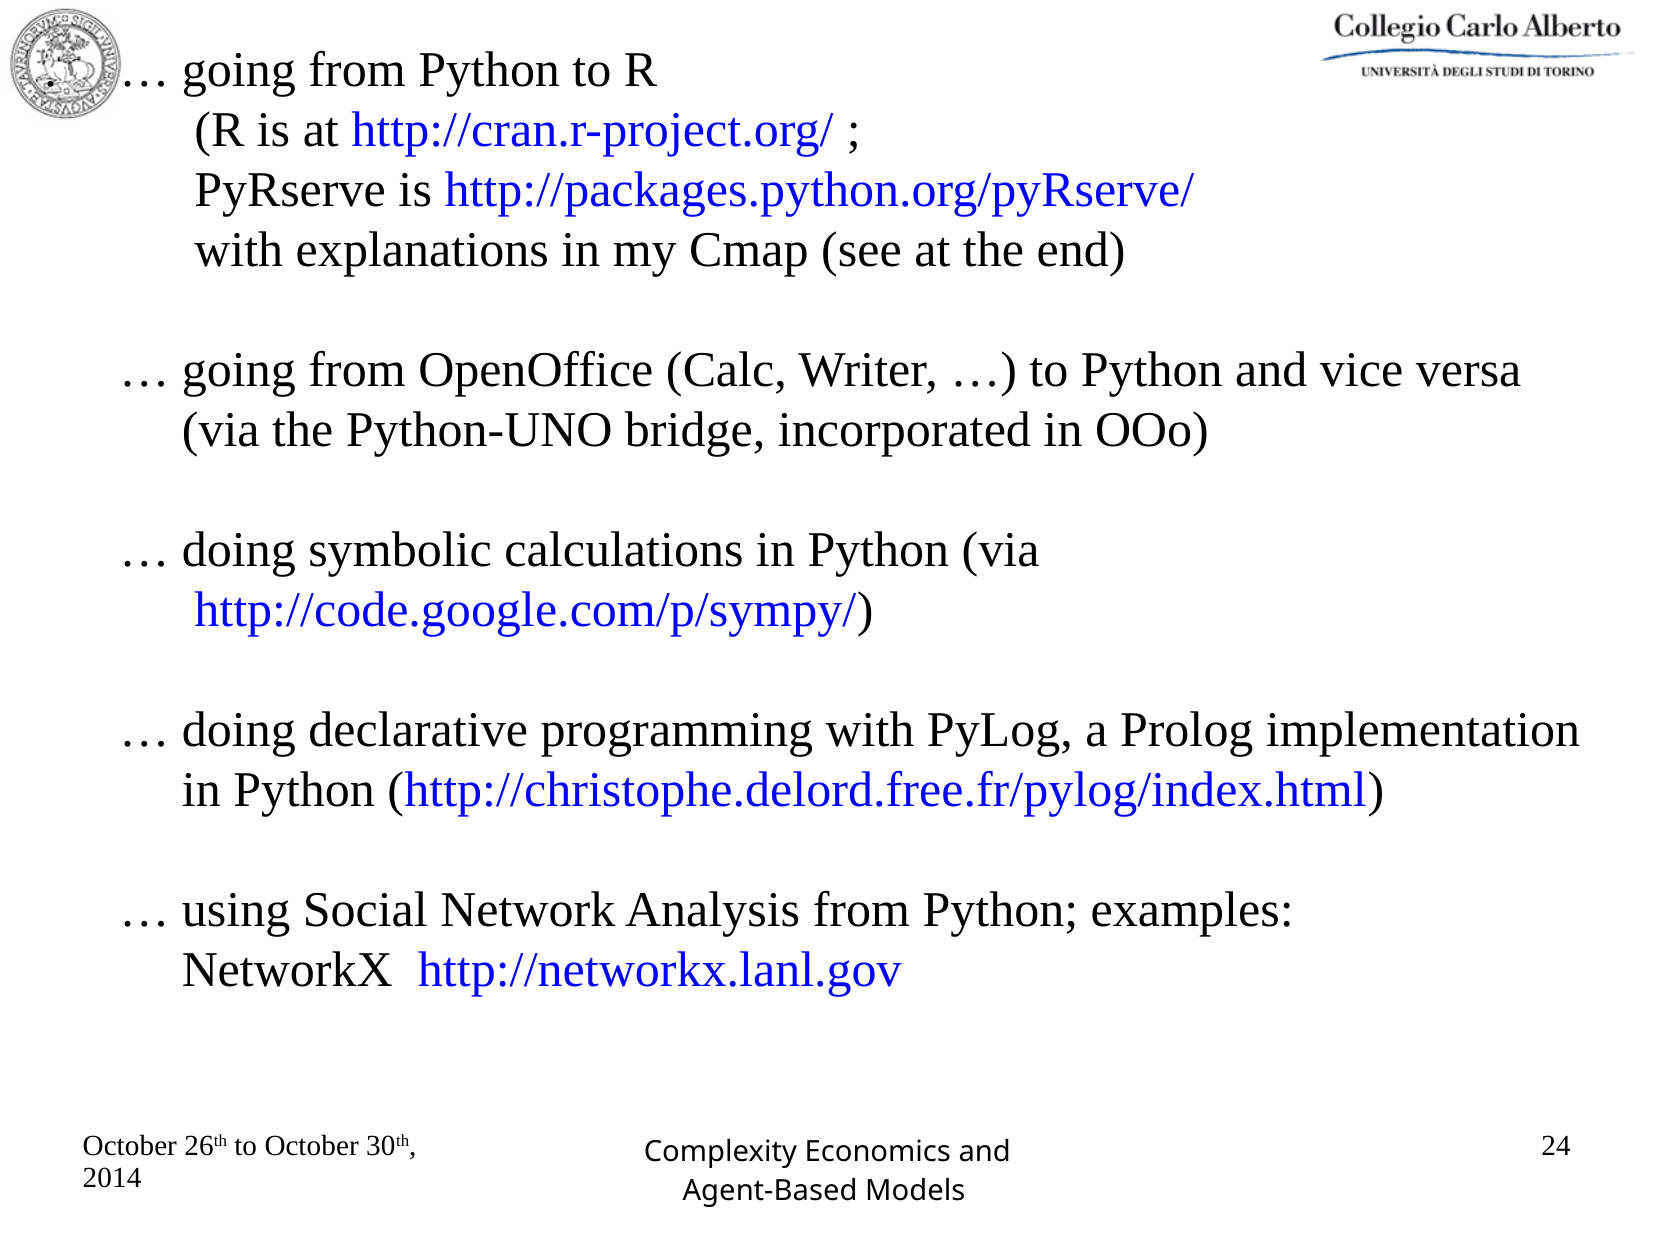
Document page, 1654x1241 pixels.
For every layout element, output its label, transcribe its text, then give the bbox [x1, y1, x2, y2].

text_box . … going from Python to R (R is at http://cran.r-project.org/ ; PyRserve is http://packages.python.org/pyRserve/ with explanations in my Cmap (see at the end) … going from OpenOffice (Calc, Writer, …) to Python and vice versa (via the Python-UNO bridge, incorporated in OOo) … doing symbolic calculations in Python (via http://code.google.com/p/sympy/) … doing declarative programming with PyLog, a Prolog implementation in Python (http://christophe.delord.free.fr/pylog/index.html) … using Social Network Analysis from Python; examples: NetworkX http://networkx.lanl.gov [29, 29, 1625, 916]
picture [5, 5, 125, 122]
picture [1312, 0, 1645, 92]
